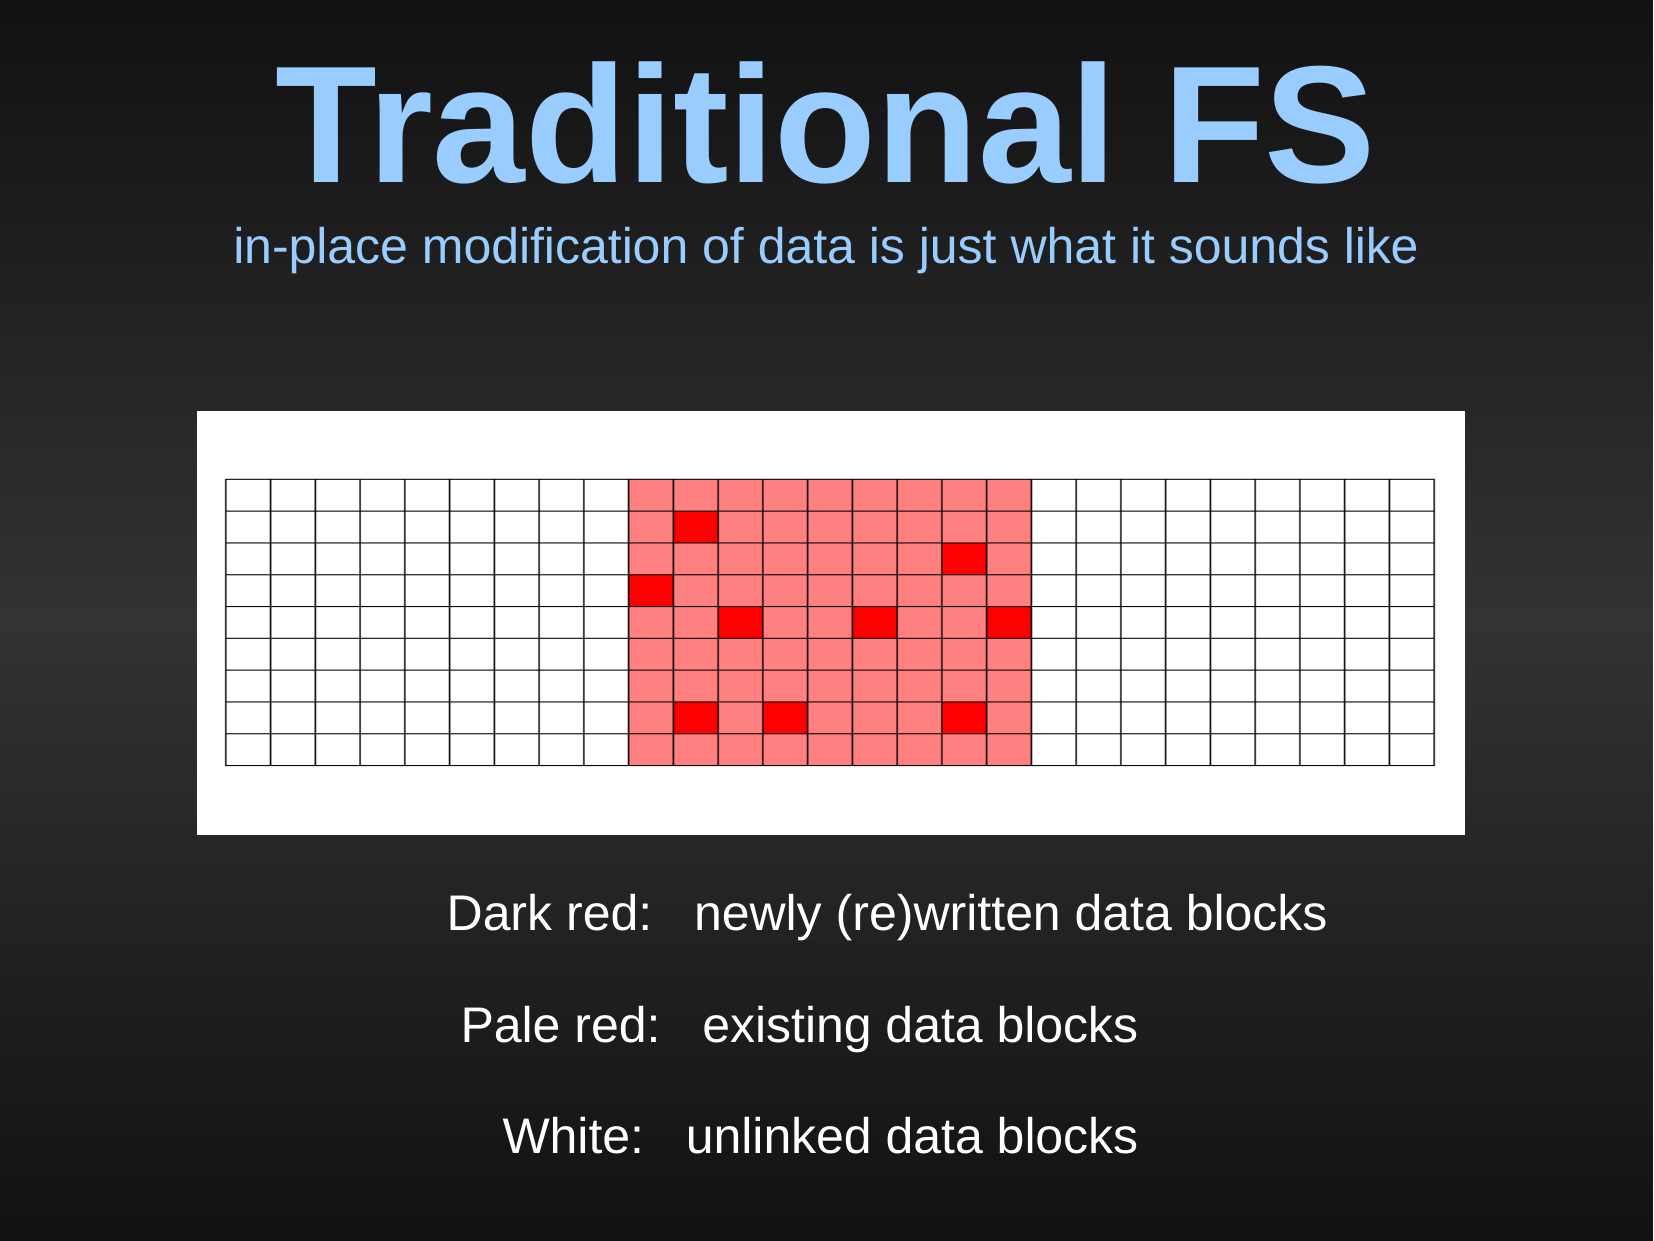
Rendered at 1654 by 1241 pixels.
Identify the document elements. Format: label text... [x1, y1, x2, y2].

title Traditional FS in-place modification of data is just what it sounds like [82, 31, 1571, 275]
title Dark red: newly (re)written data blocks Pale red: existing data blocks White: unlinked data blocks [446, 883, 1500, 1166]
picture [197, 411, 1465, 835]
